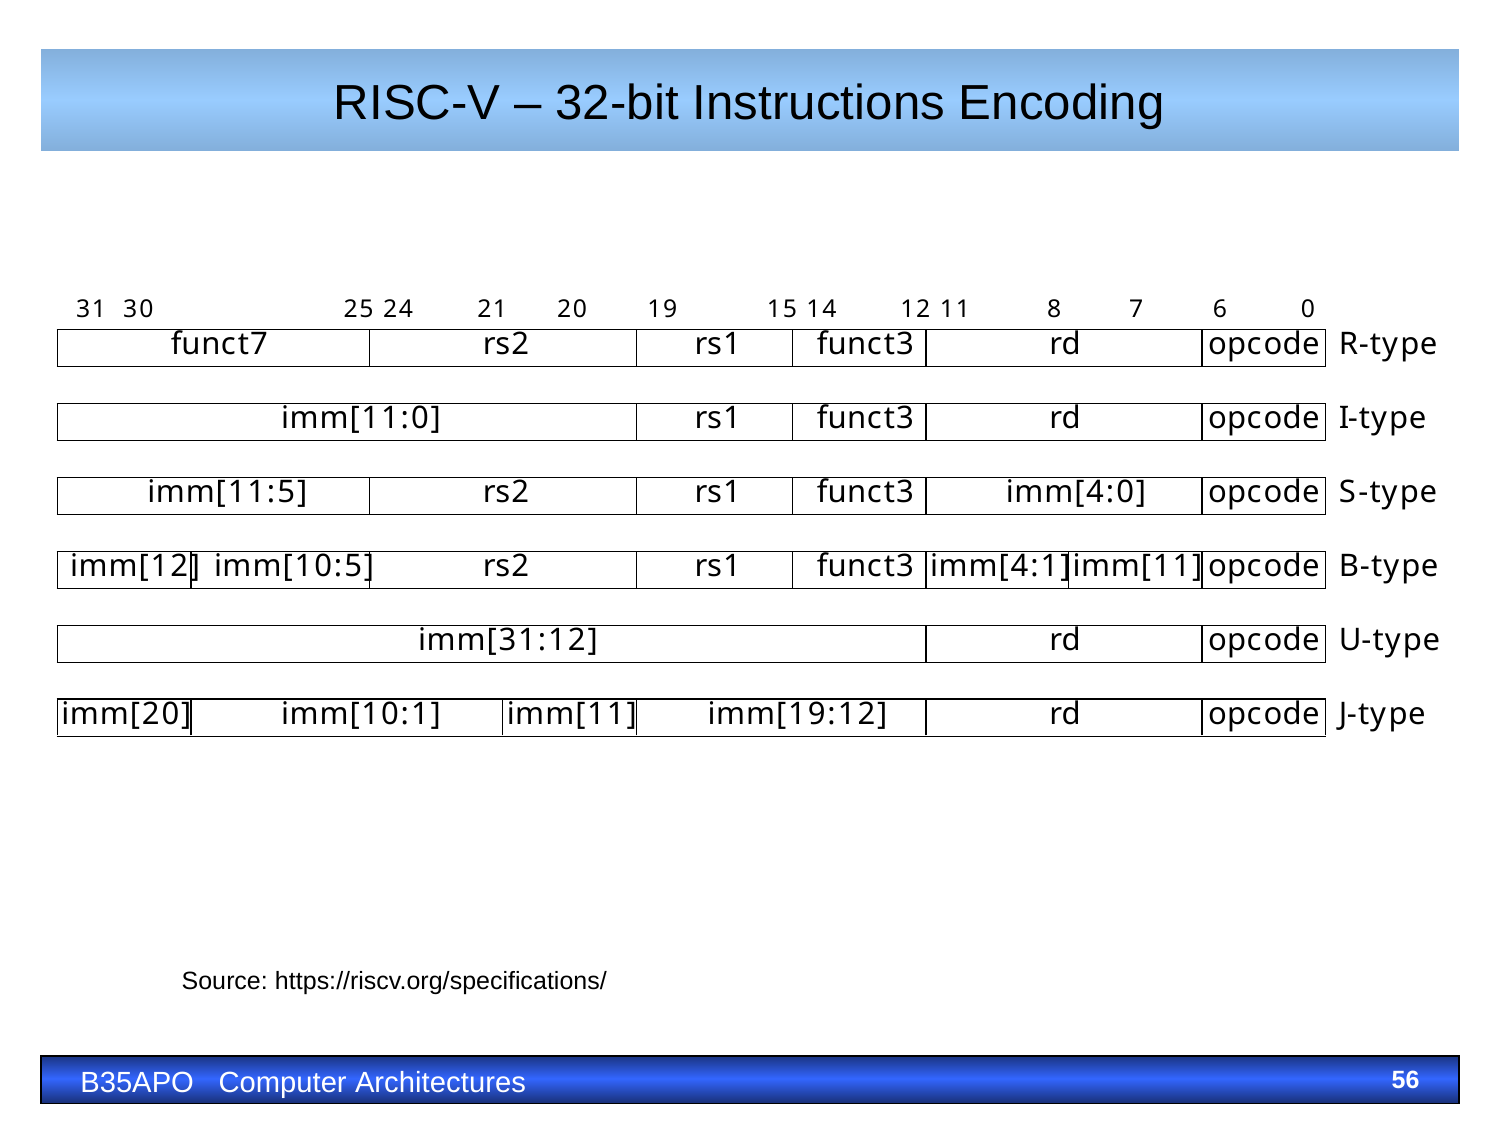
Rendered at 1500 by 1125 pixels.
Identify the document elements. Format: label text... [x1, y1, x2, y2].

chart [19, 273, 1446, 765]
text_box Source: https://riscv.org/specifications/ [166, 959, 623, 1002]
title RISC-V – 32-bit Instructions Encoding [41, 49, 1459, 151]
